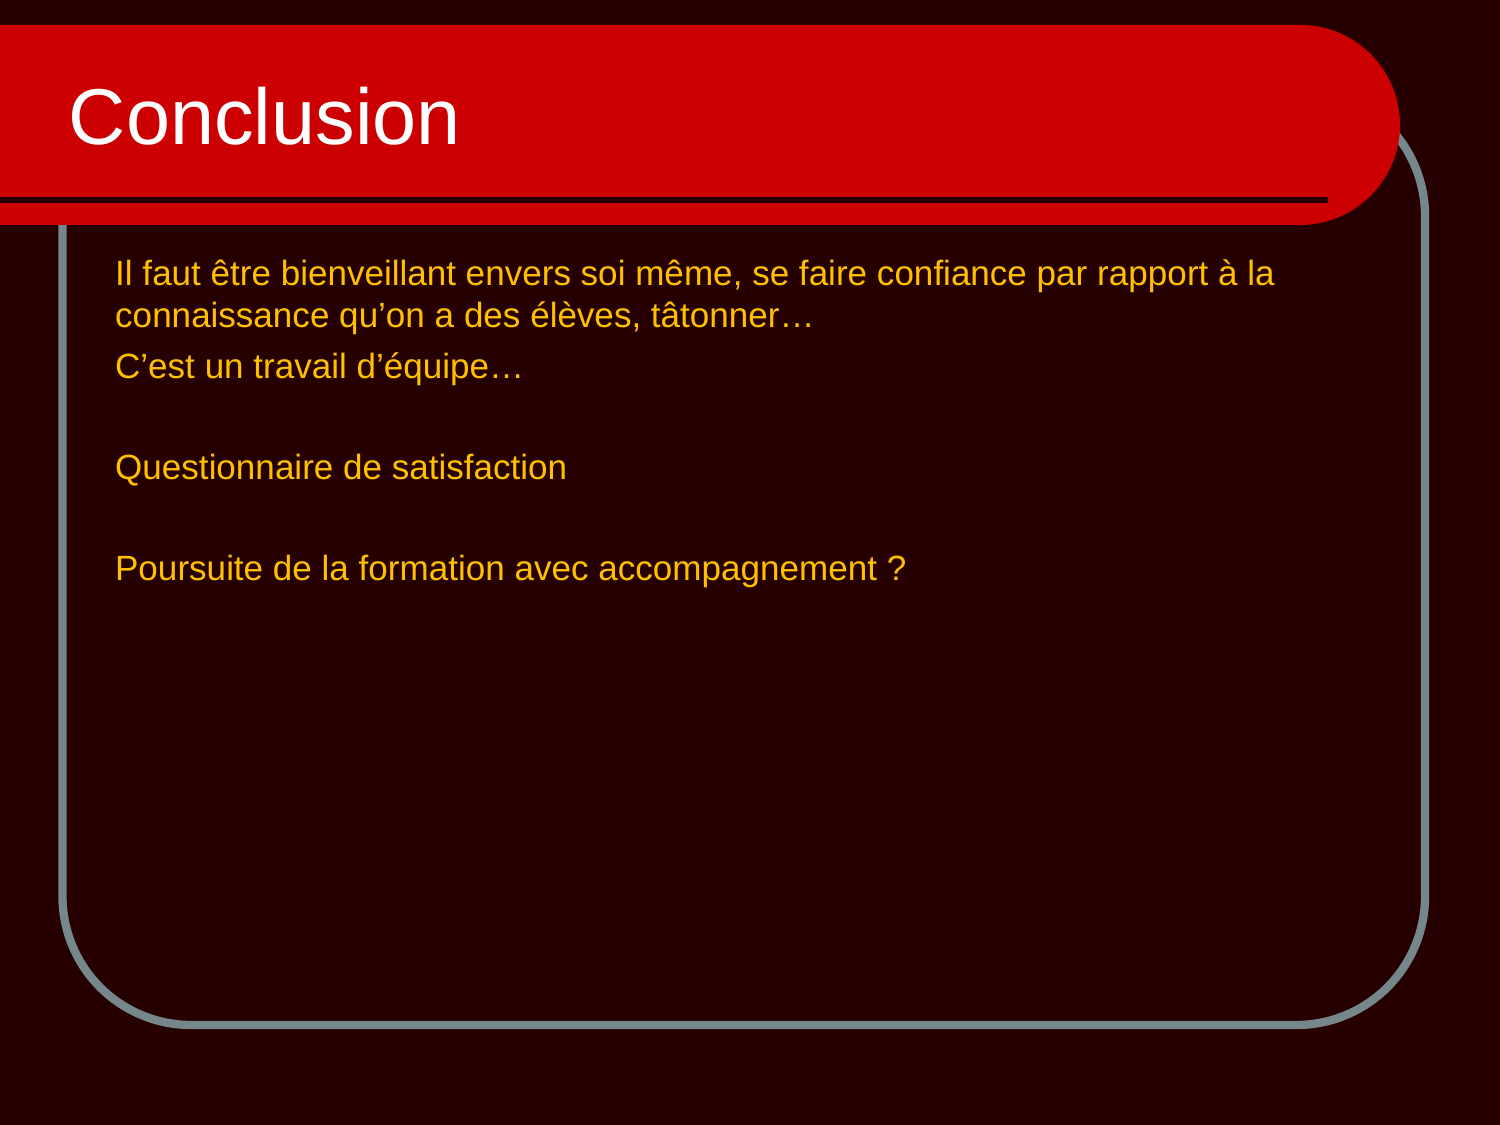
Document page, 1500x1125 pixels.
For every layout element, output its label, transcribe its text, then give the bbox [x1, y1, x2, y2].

list Il faut être bienveillant envers soi même, se faire confiance par rapport à la connaissance qu’on a des élèves, tâtonner… C’est un travail d’équipe… Questionnaire de satisfaction Poursuite de la formation avec accompagnement ? [100, 243, 1423, 1053]
title Conclusion [31, 37, 1347, 188]
